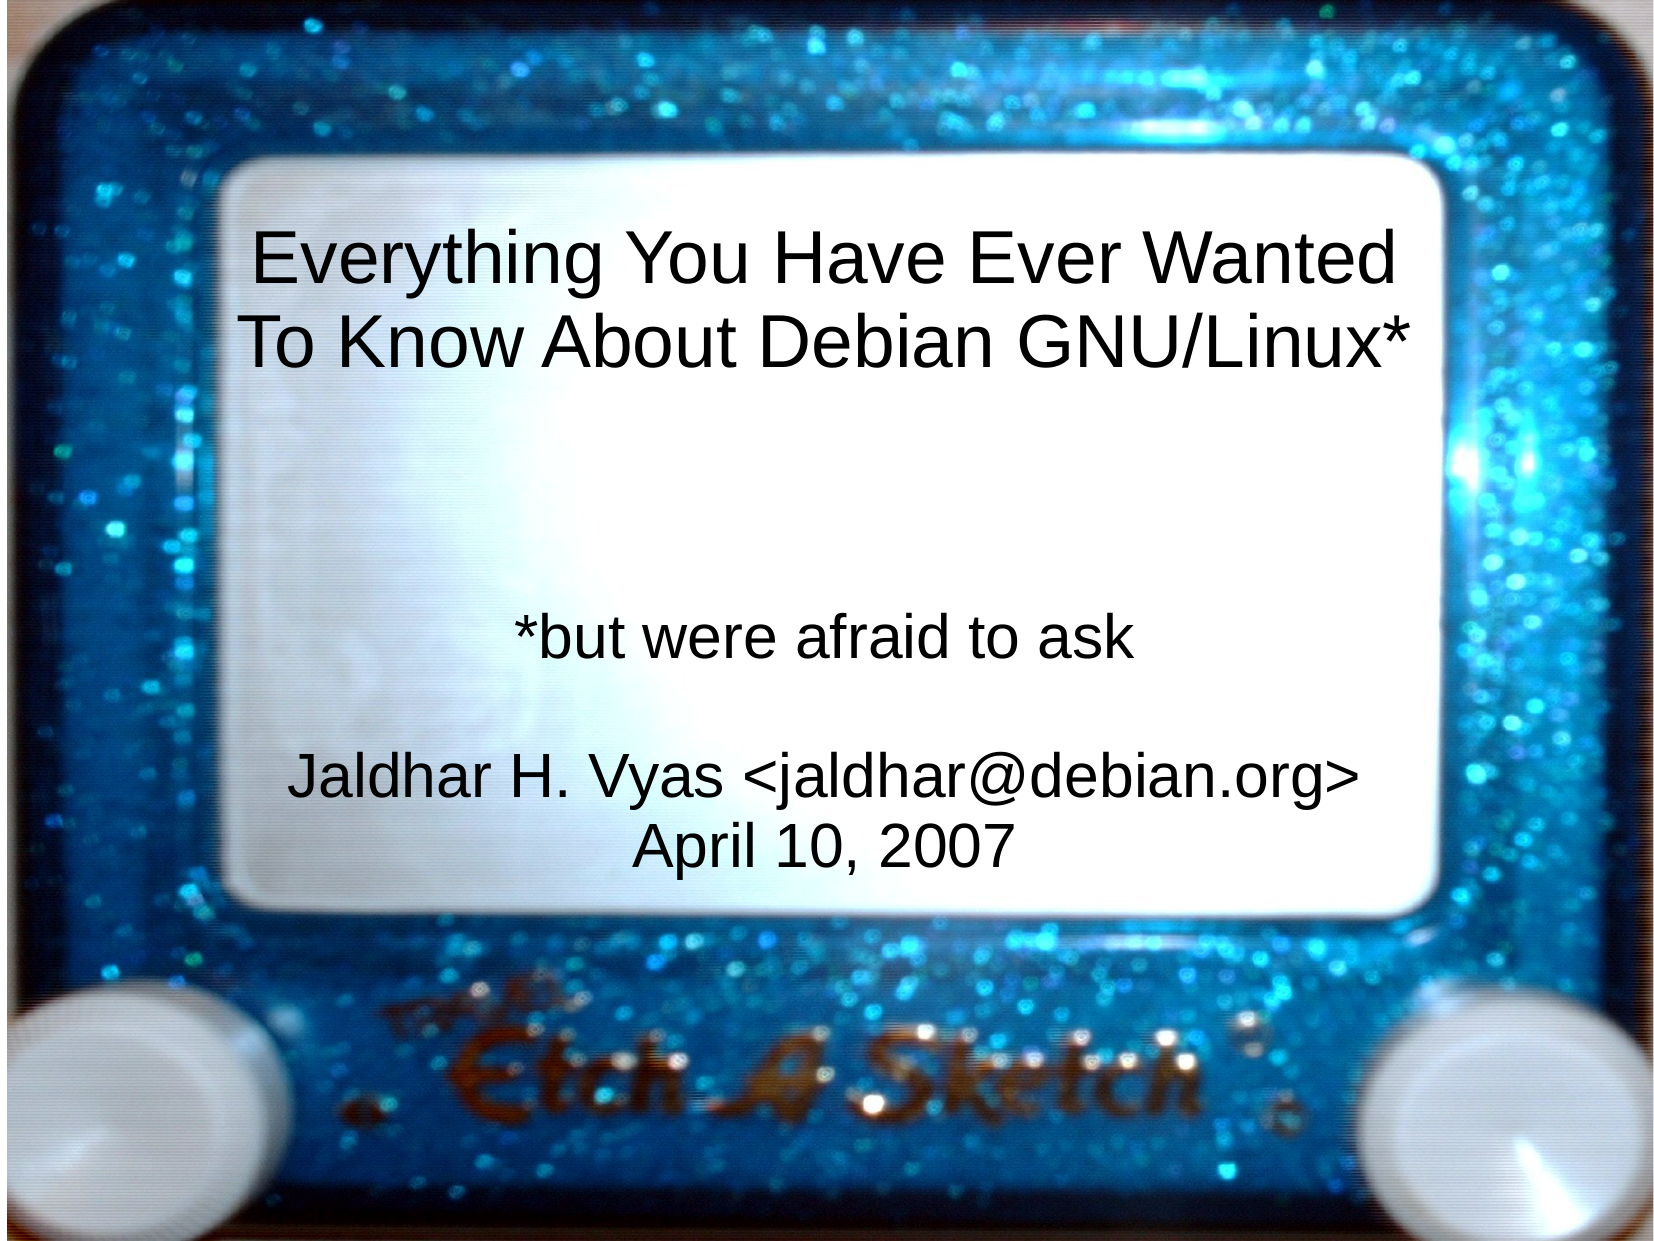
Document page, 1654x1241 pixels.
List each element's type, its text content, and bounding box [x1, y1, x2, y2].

subtitle *but were afraid to ask Jaldhar H. Vyas <jaldhar@debian.org> April 10, 2007 [225, 450, 1426, 893]
title Everything You Have Ever Wanted To Know About Debian GNU/Linux* [225, 150, 1426, 450]
picture [7, 0, 1654, 1241]
